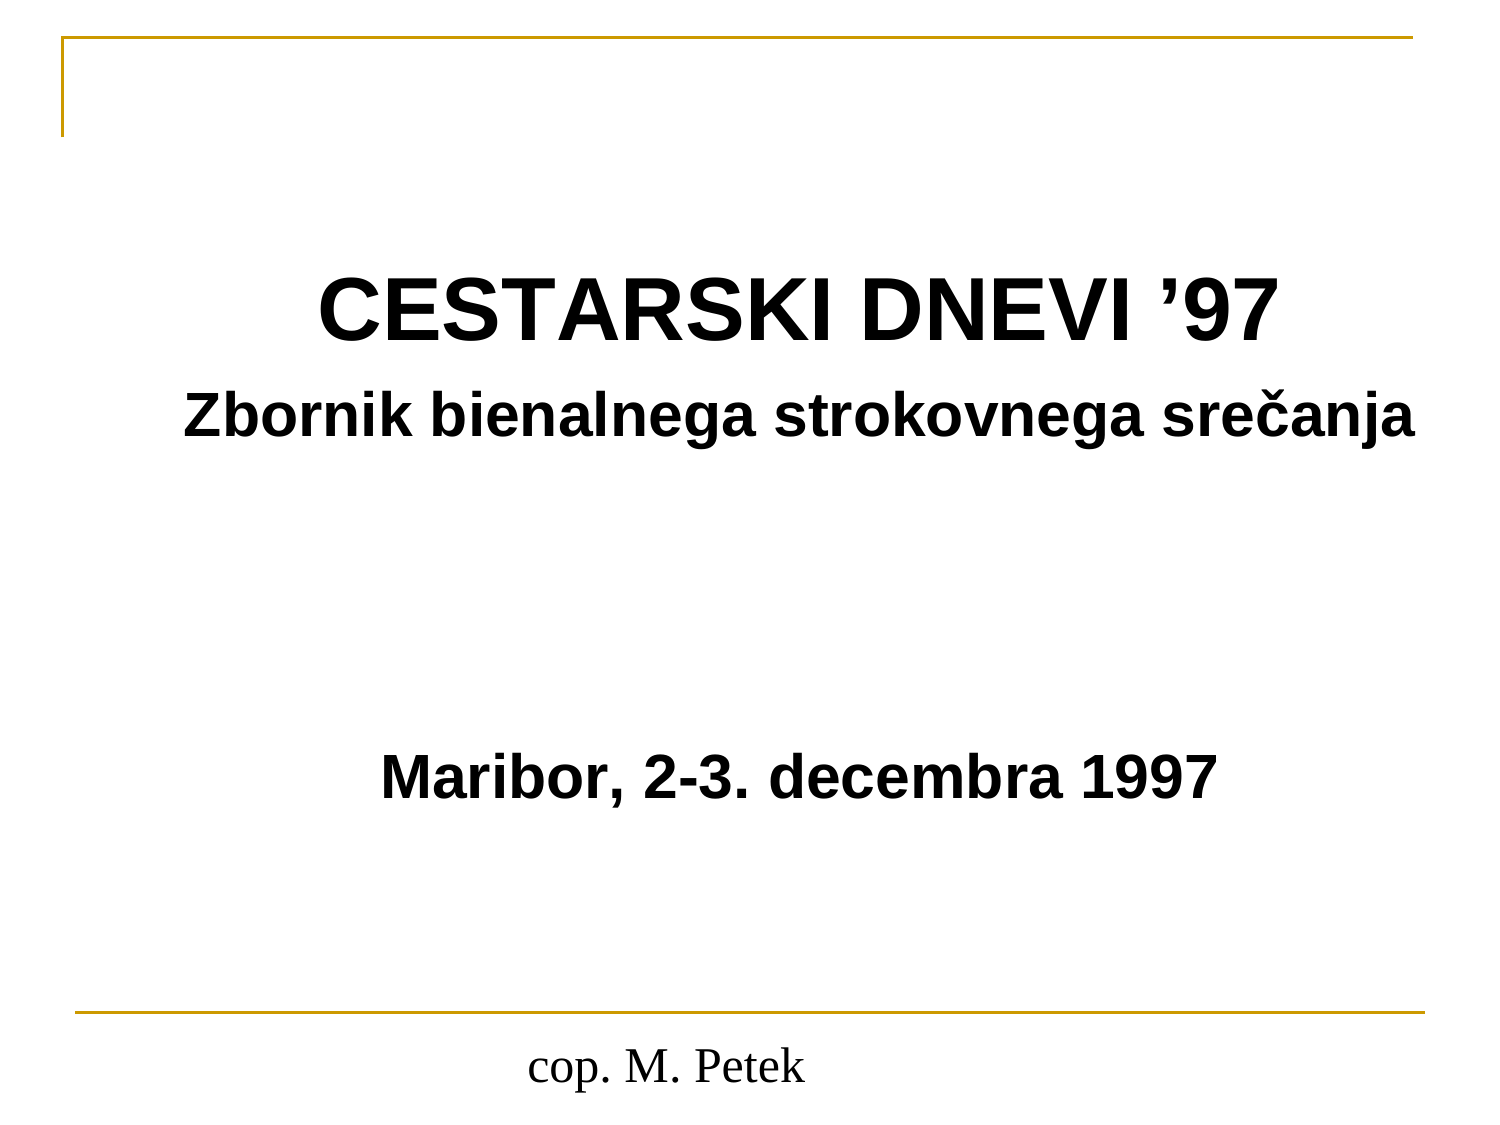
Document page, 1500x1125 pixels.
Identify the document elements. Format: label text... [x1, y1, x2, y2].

list CESTARSKI DNEVI ’97 Zbornik bienalnega strokovnega srečanja Maribor, 2-3. decembra 1997 [162, 113, 1438, 1047]
